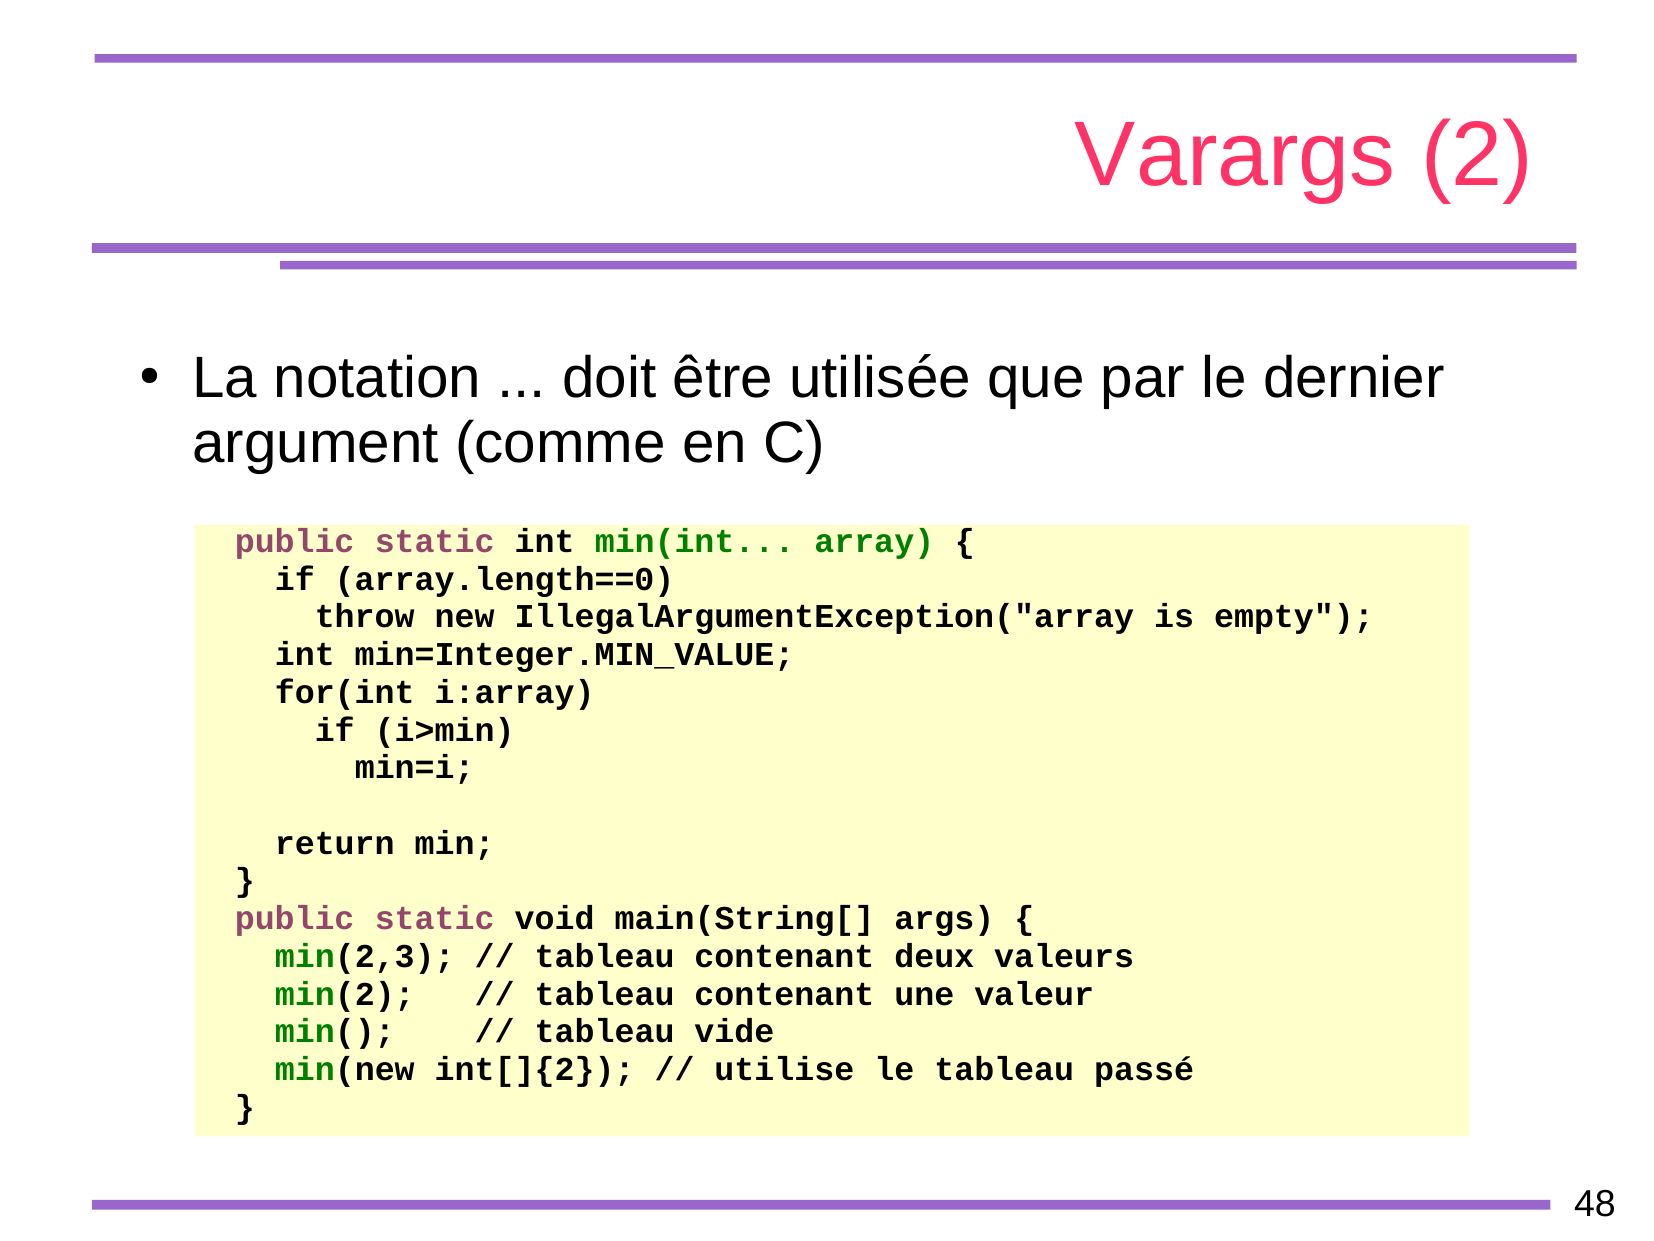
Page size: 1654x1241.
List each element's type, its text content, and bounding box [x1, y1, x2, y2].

title Varargs (2) [121, 49, 1534, 257]
list La notation ... doit être utilisée que par le dernier argument (comme en C) [121, 344, 1534, 1127]
text_box public static int min(int... array) { if (array.length==0) throw new IllegalArgumentException("array is empty"); int min=Integer.MIN_VALUE; for(int i:array) if (i>min) min=i; return min; } public static void main(String[] args) { min(2,3); // tableau contenant deux valeurs min(2); // tableau contenant une valeur min(); // tableau vide min(new int[]{2}); // utilise le tableau passé } [194, 524, 1470, 1137]
